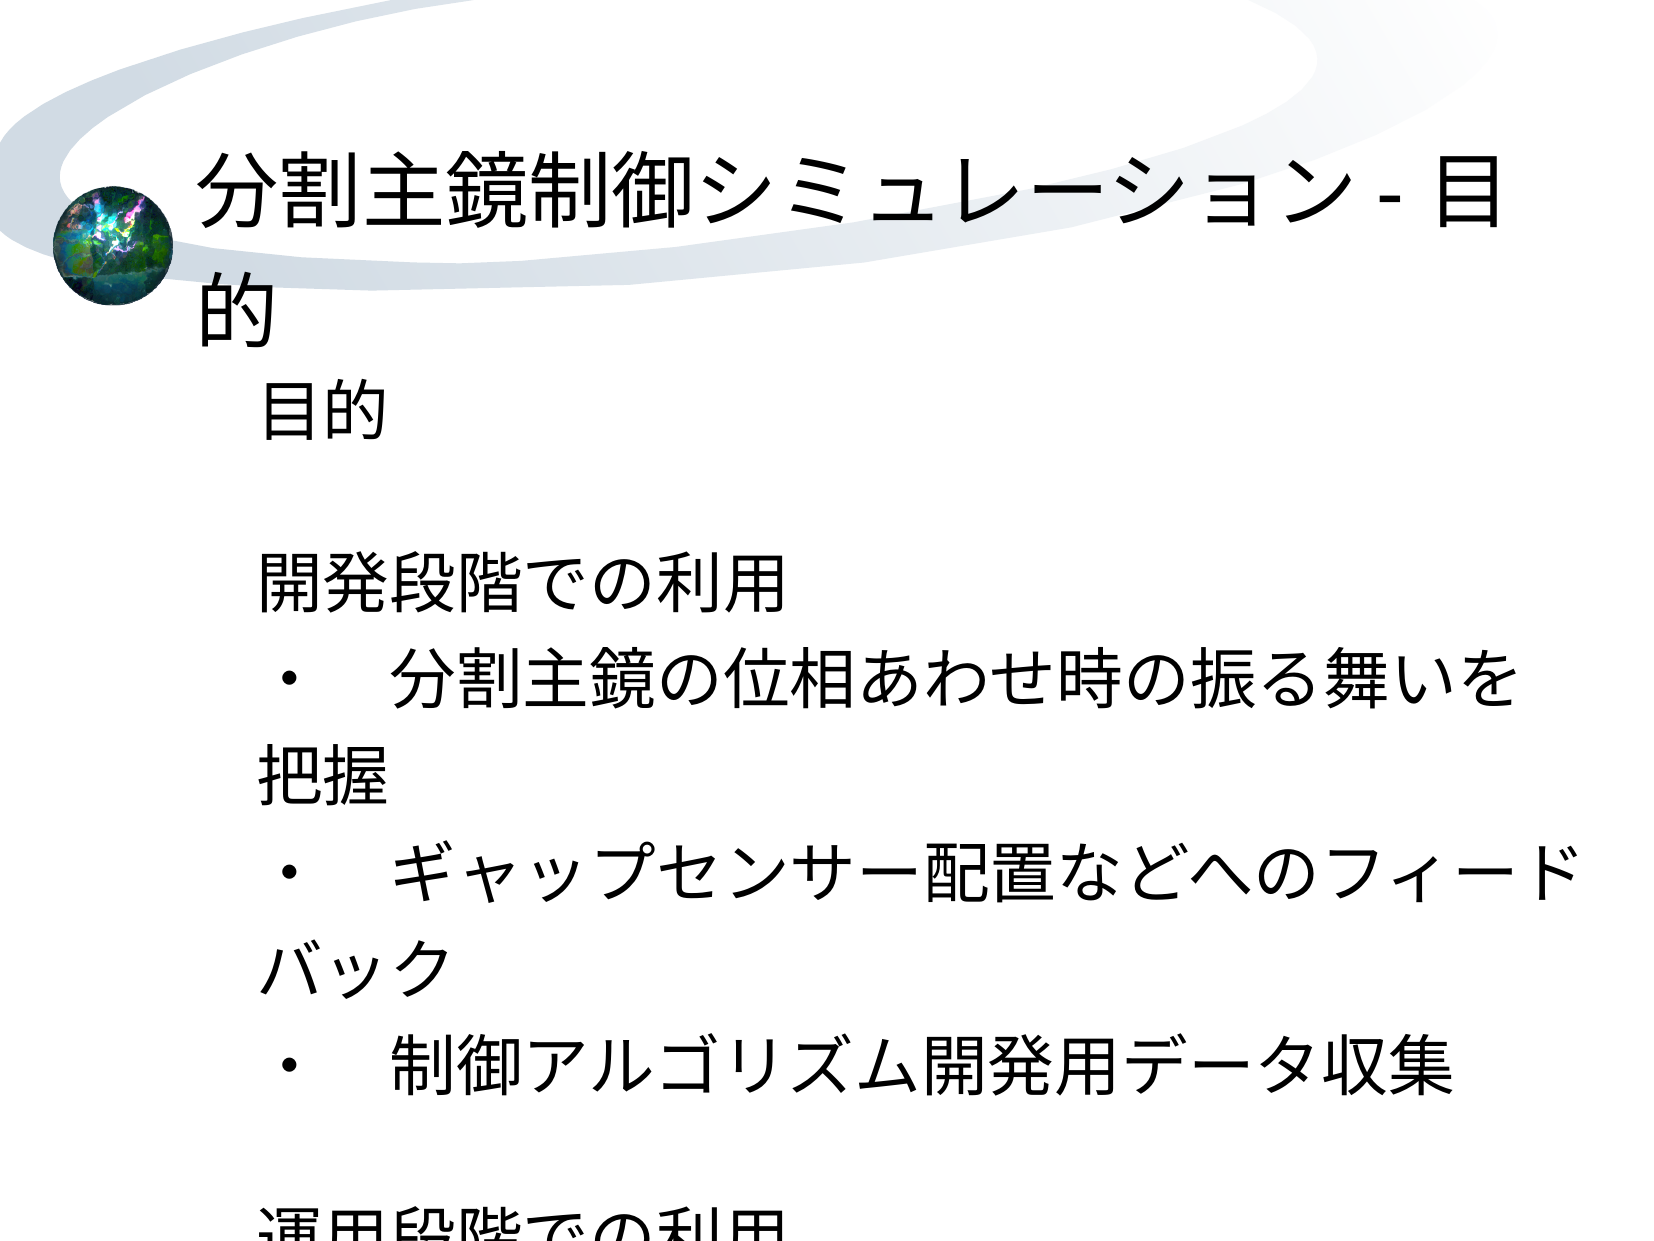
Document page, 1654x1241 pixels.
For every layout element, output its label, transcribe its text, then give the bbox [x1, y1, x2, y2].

text_box 目的 開発段階での利用 ・ 分割主鏡の位相あわせ時の振る舞いを把握 ・ ギャップセンサー配置などへのフィードバック ・ 制御アルゴリズム開発用データ収集 運用段階での利用 ・ ソフトウェア更新時の実運用前試験ベンチ [241, 350, 1604, 967]
text_box 分割主鏡制御シミュレーション - 目的 [180, 117, 1527, 226]
picture [43, 175, 182, 314]
